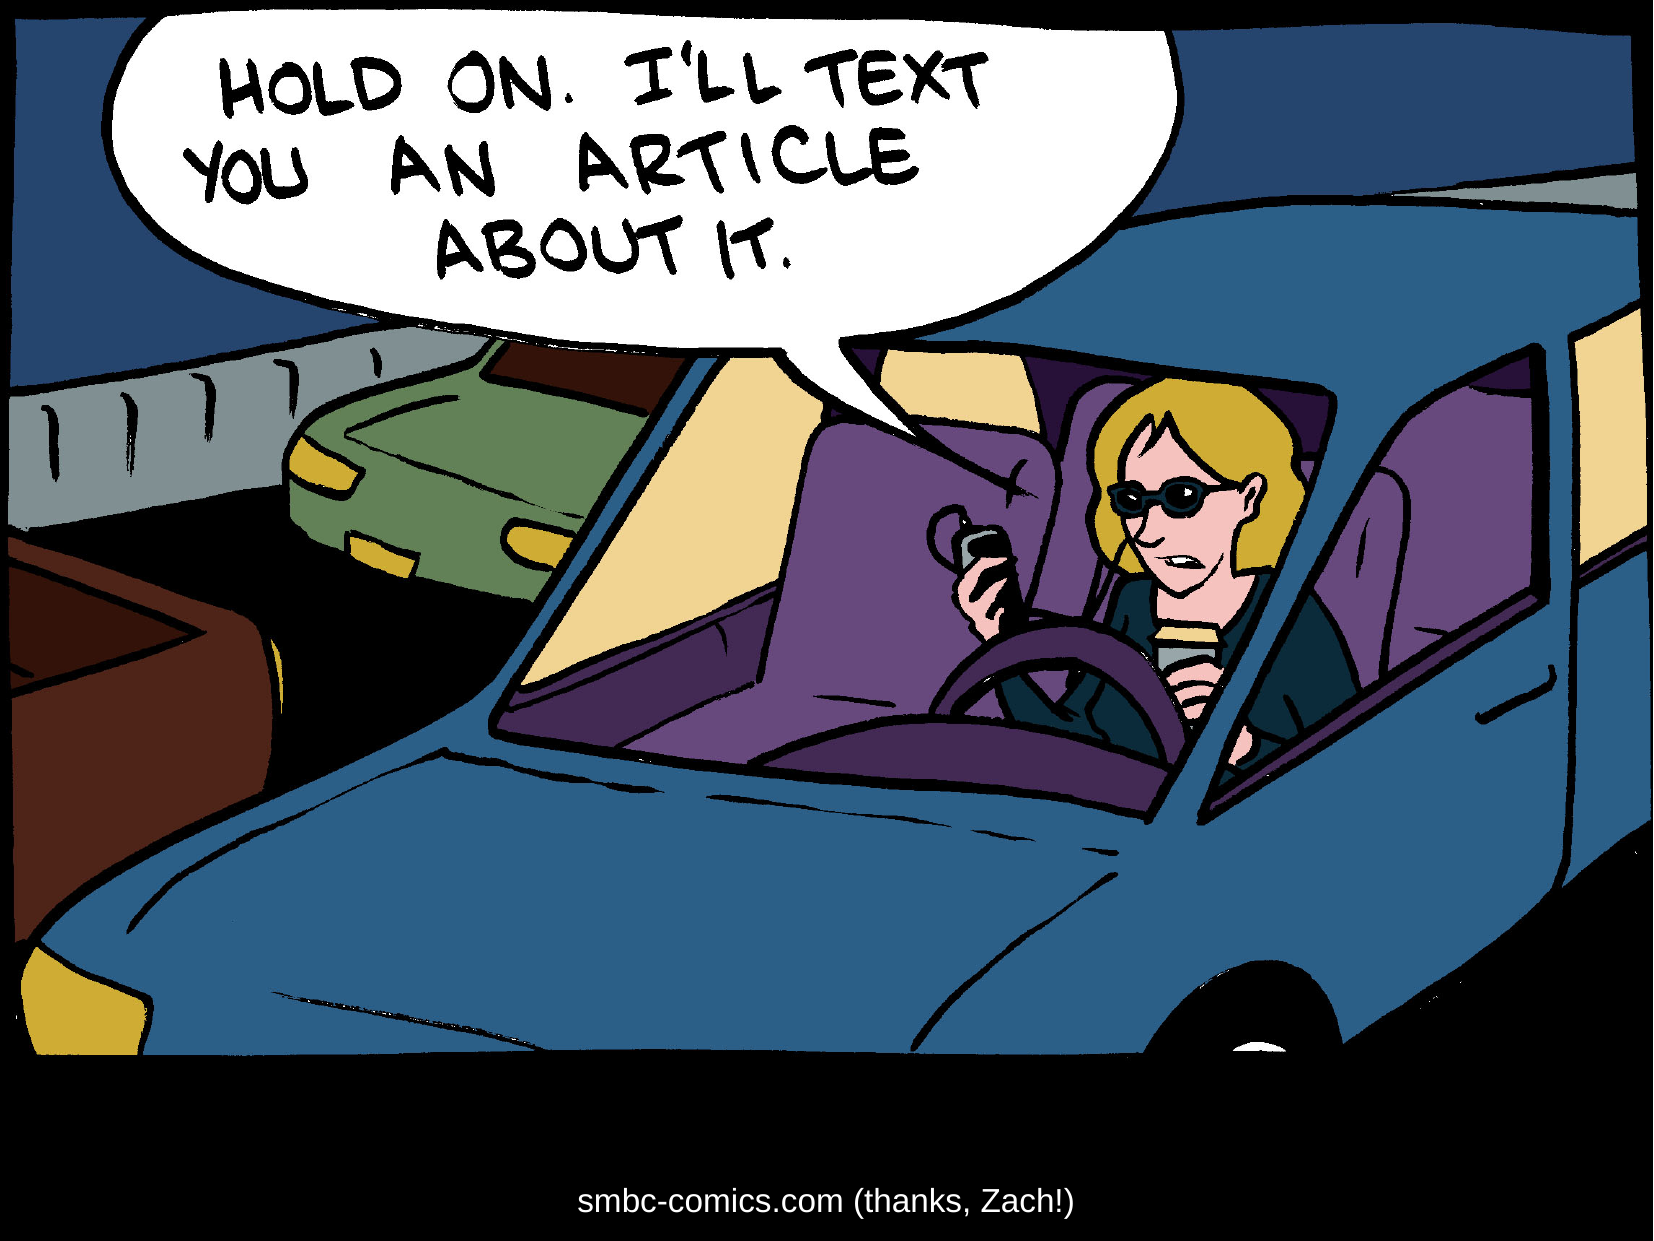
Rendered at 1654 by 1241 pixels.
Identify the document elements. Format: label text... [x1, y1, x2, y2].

picture [0, 0, 1653, 1065]
subtitle smbc-comics.com (thanks, Zach!) [0, 1162, 1653, 1241]
